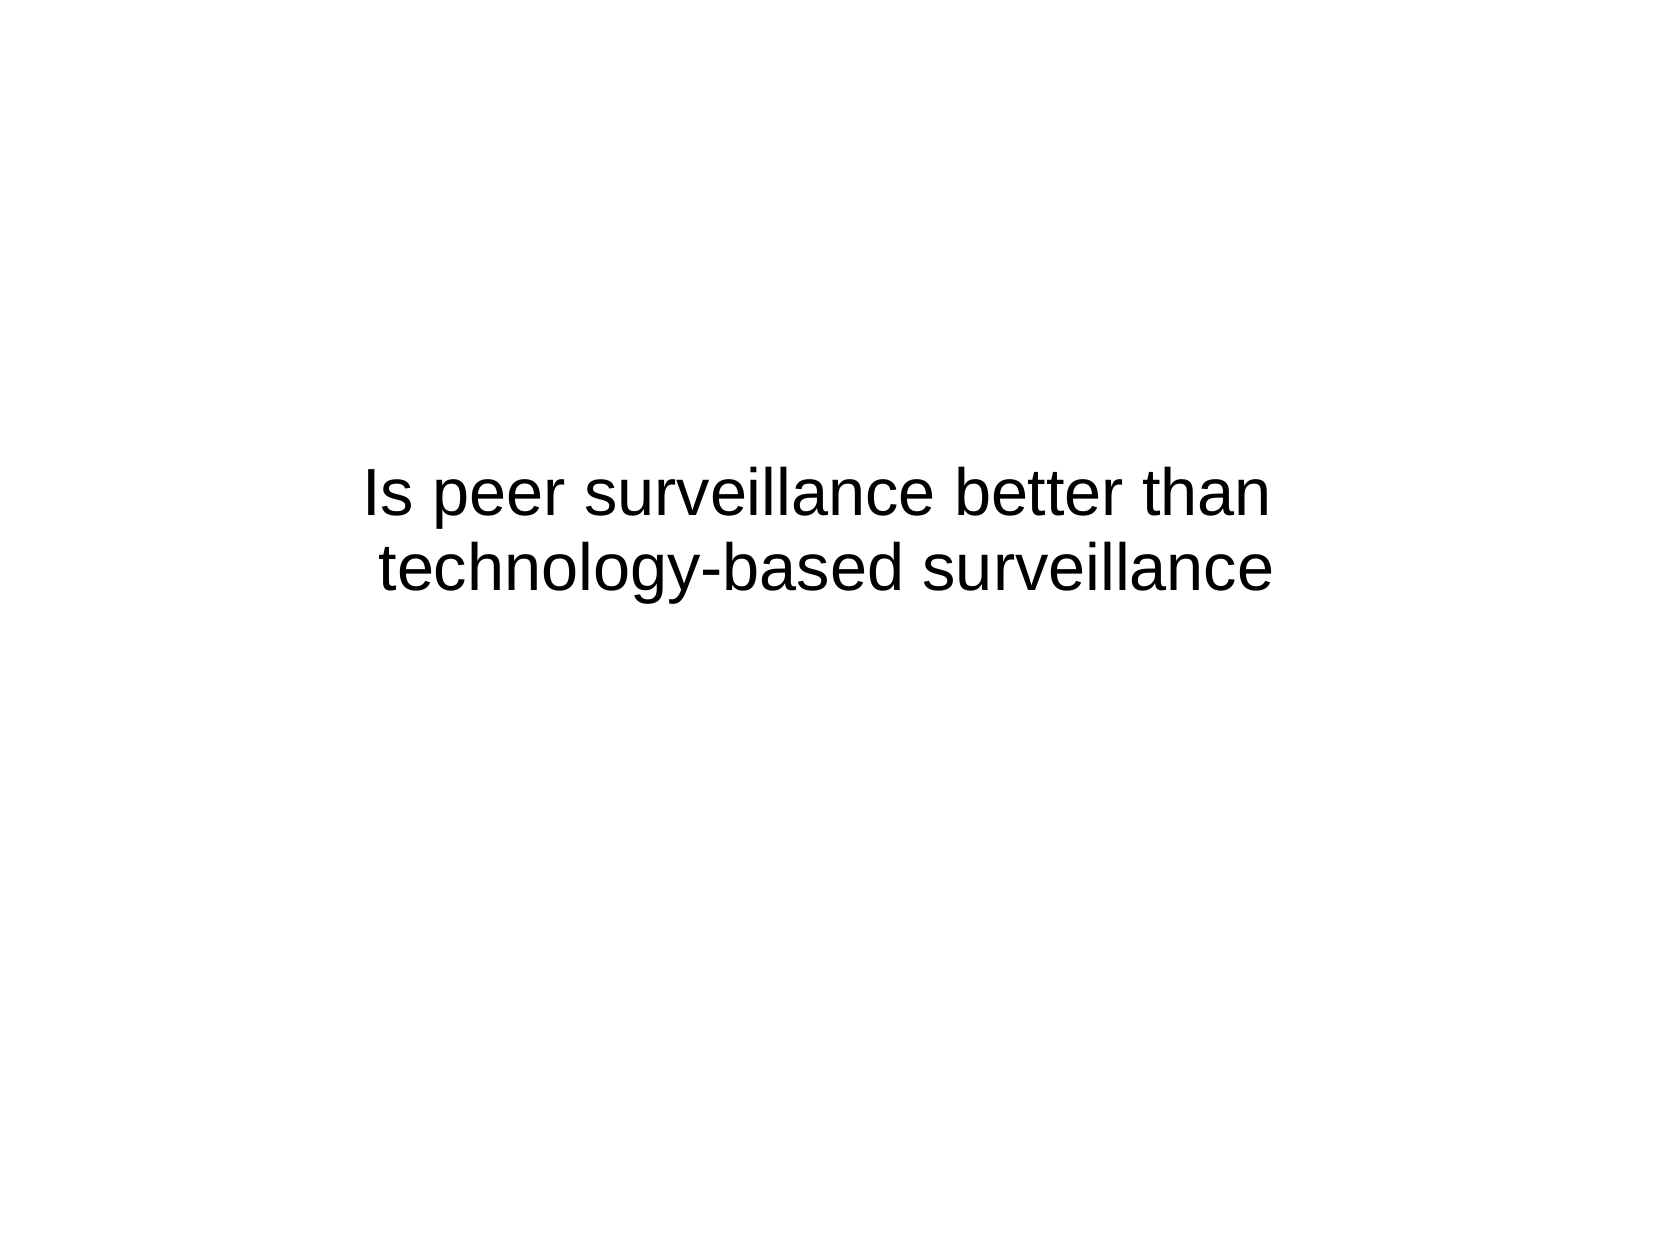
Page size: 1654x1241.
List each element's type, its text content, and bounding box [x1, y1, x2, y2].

subtitle Is peer surveillance better than technology-based surveillance [82, 49, 1571, 1010]
